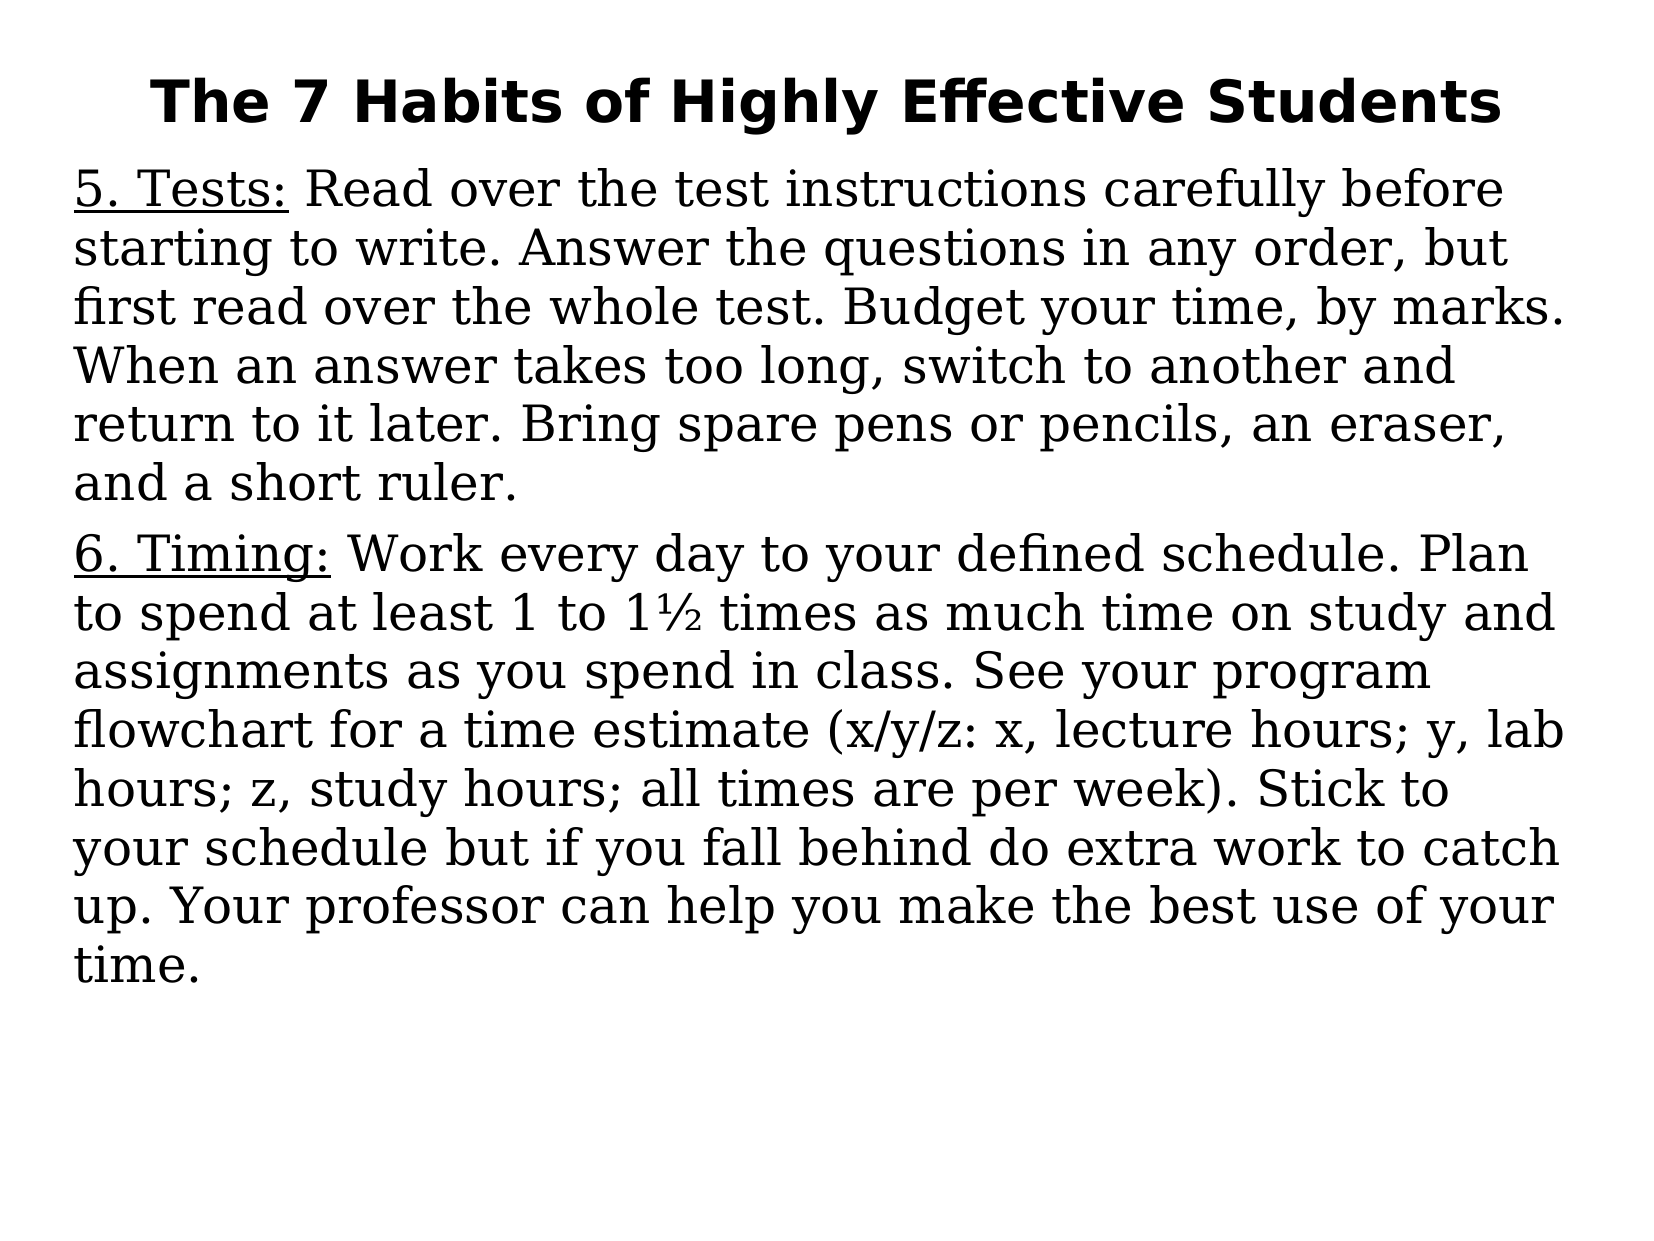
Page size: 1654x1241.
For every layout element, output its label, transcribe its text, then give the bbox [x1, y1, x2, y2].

text_box The 7 Habits of Highly Effective Students 5. Tests: Read over the test instructions carefully before starting to write. Answer the questions in any order, but first read over the whole test. Budget your time, by marks. When an answer takes too long, switch to another and return to it later. Bring spare pens or pencils, an eraser, and a short ruler. 6. Timing: Work every day to your defined schedule. Plan to spend at least 1 to 1½ times as much time on study and assignments as you spend in class. See your program flowchart for a time estimate (x/y/z: x, lecture hours; y, lab hours; z, study hours; all times are per week). Stick to your schedule but if you fall behind do extra work to catch up. Your professor can help you make the best use of your time. [59, 59, 1595, 1063]
